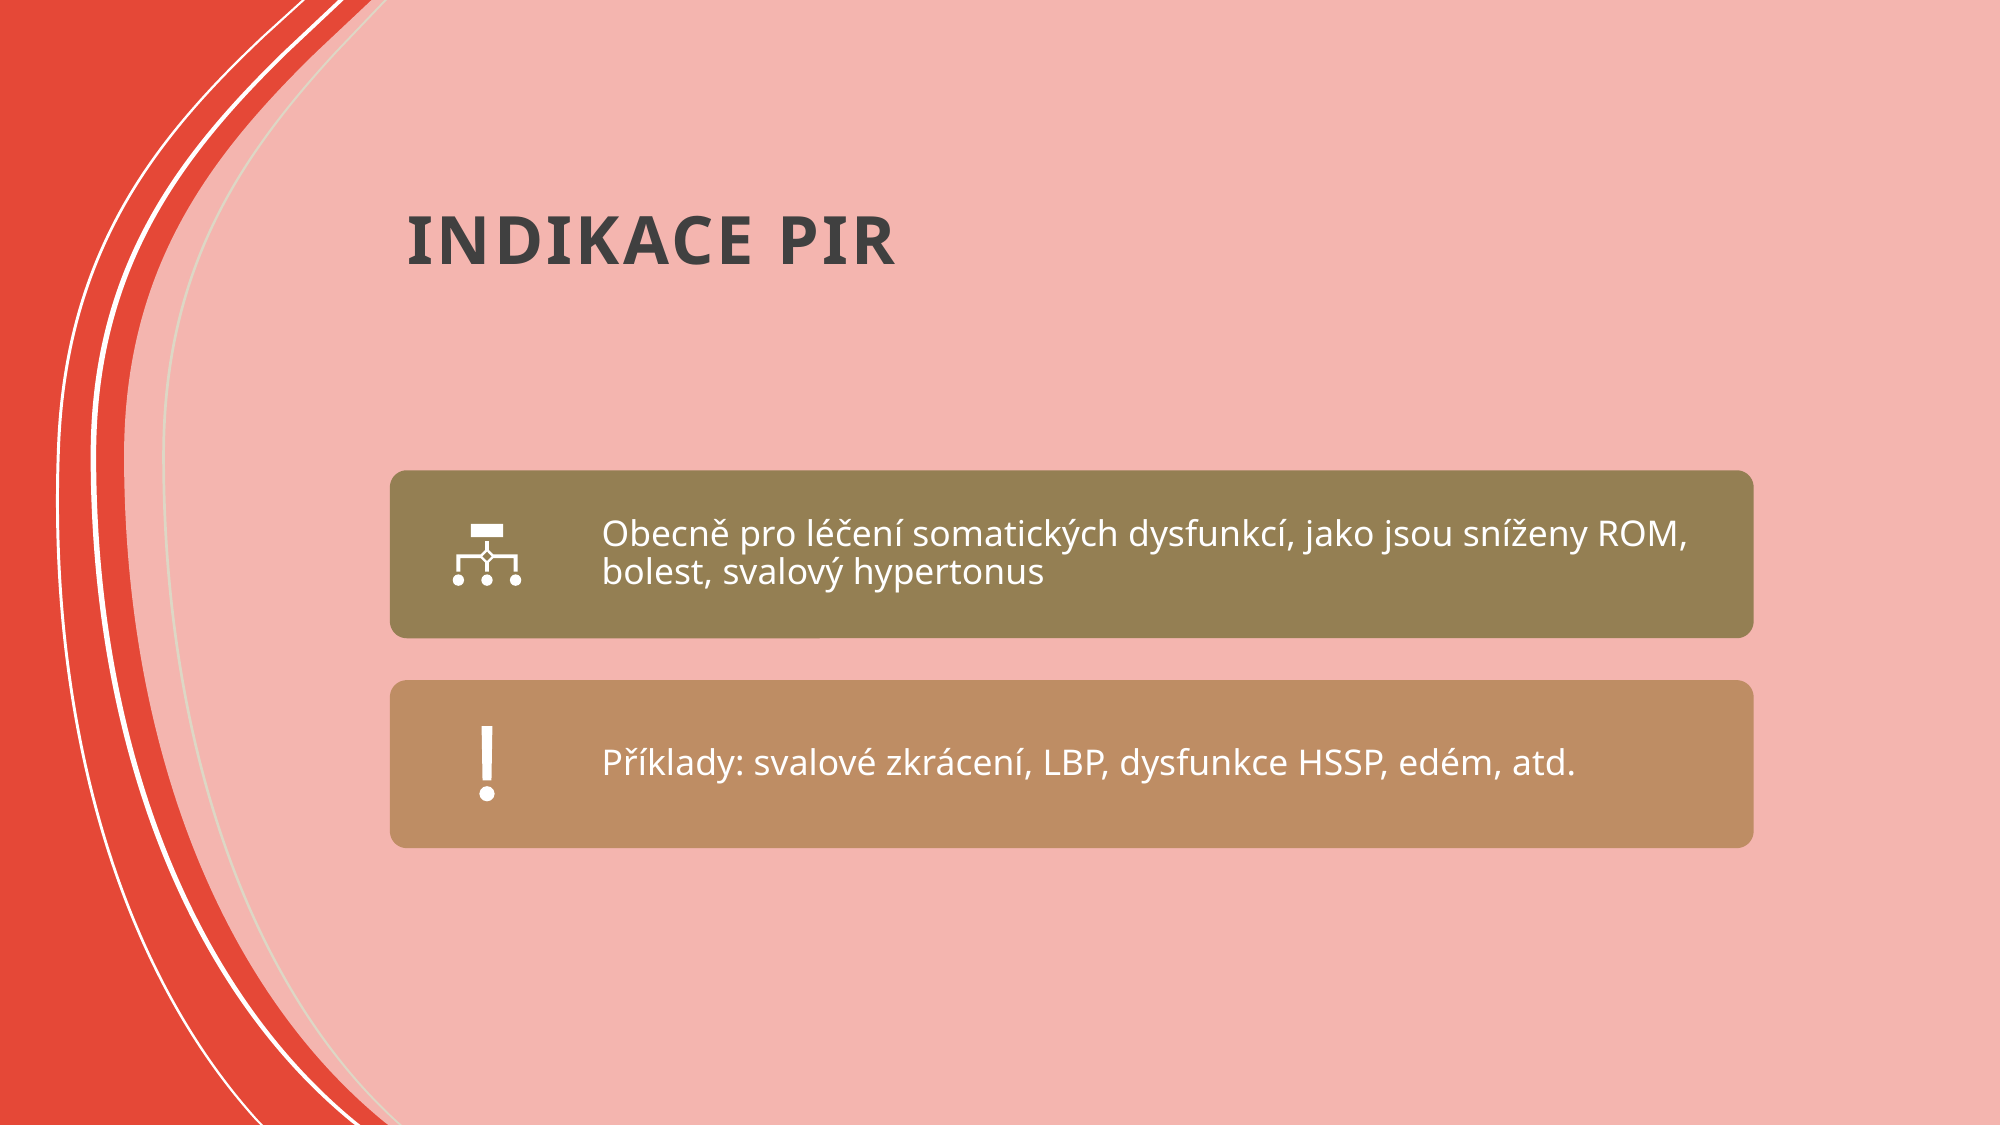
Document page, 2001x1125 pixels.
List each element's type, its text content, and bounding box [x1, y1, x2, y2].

title INDIKACE PIR [390, 72, 1768, 294]
text_box Obecně pro léčení somatických dysfunkcí, jako jsou sníženy ROM, bolest, svalový hypertonus [583, 470, 1754, 639]
text_box [0, 0, 2000, 1125]
text_box Příklady: svalové zkrácení, LBP, dysfunkce HSSP, edém, atd. [583, 680, 1754, 849]
